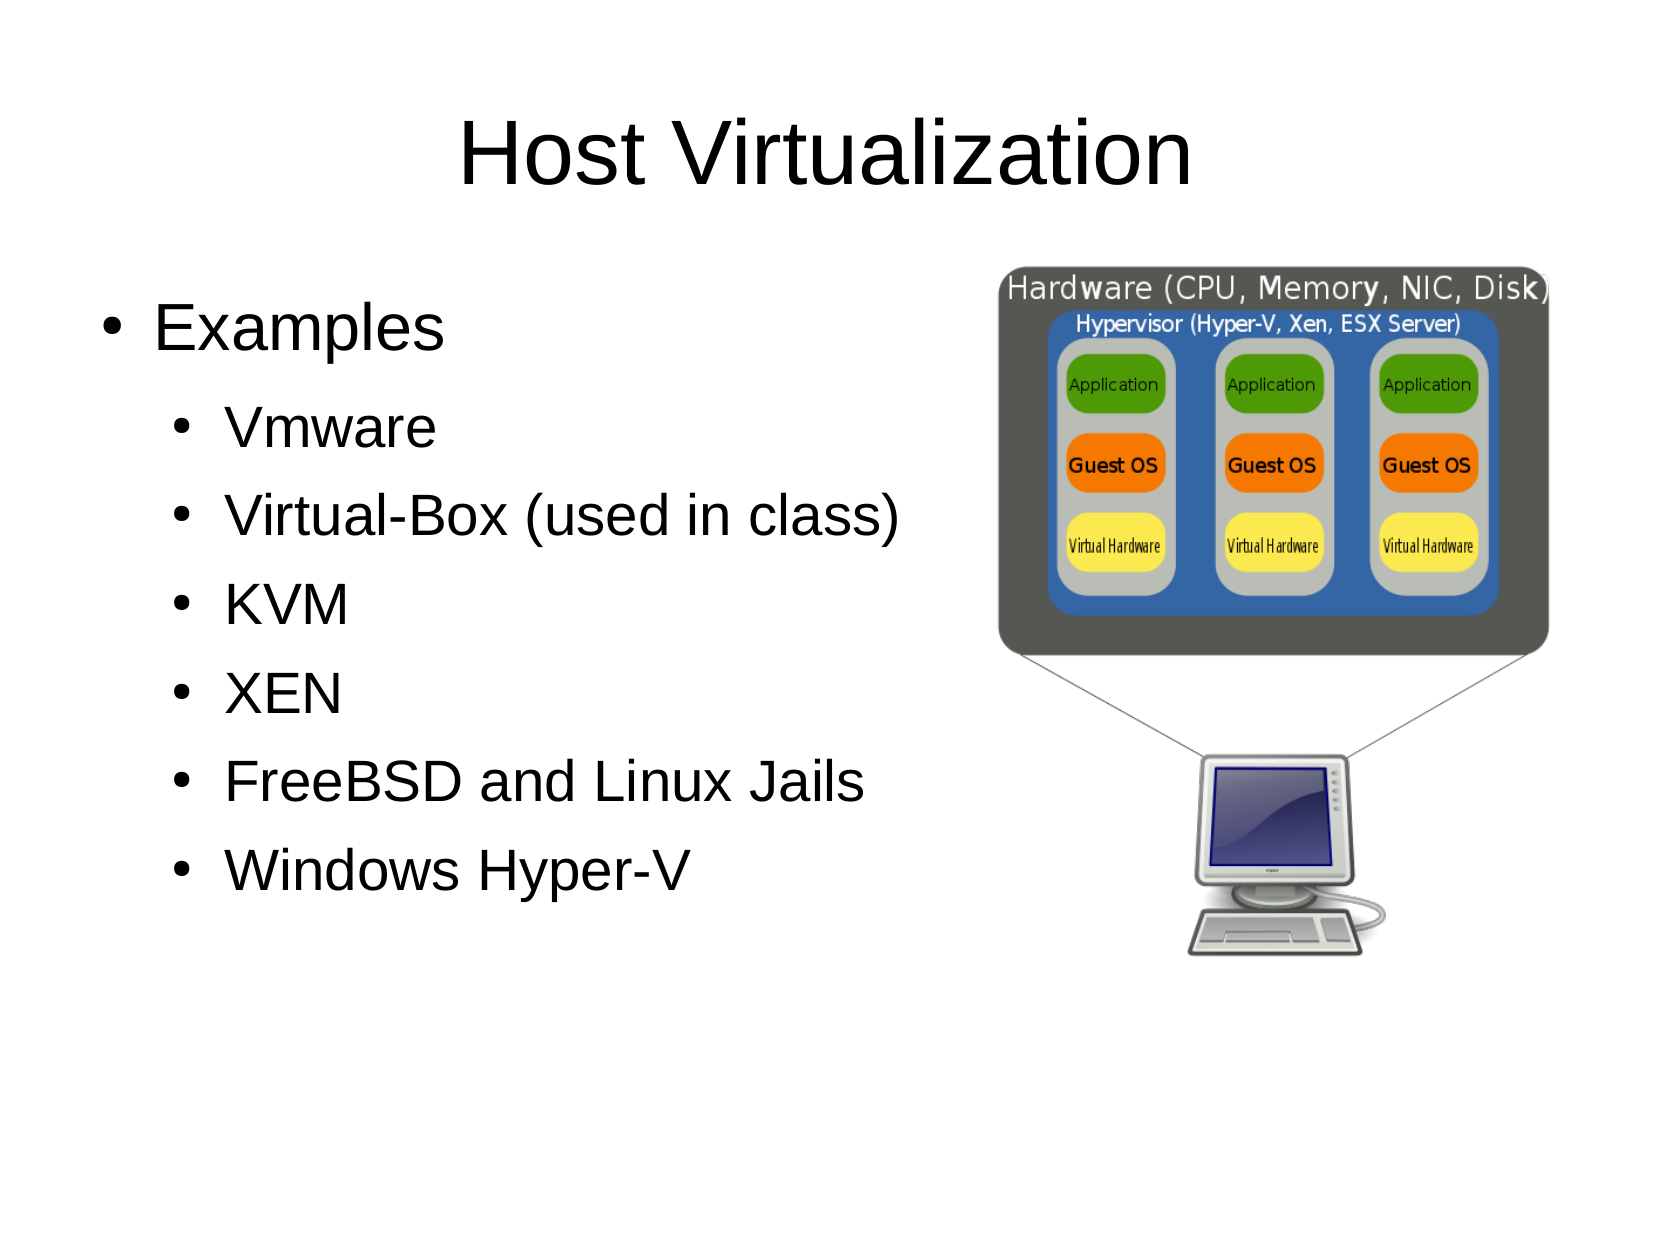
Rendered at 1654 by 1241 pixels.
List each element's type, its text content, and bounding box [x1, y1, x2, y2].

title Host Virtualization [82, 49, 1571, 257]
list Examples Vmware Virtual-Box (used in class) KVM XEN FreeBSD and Linux Jails Windows Hyper-V [82, 290, 1571, 1109]
picture [978, 251, 1564, 1020]
